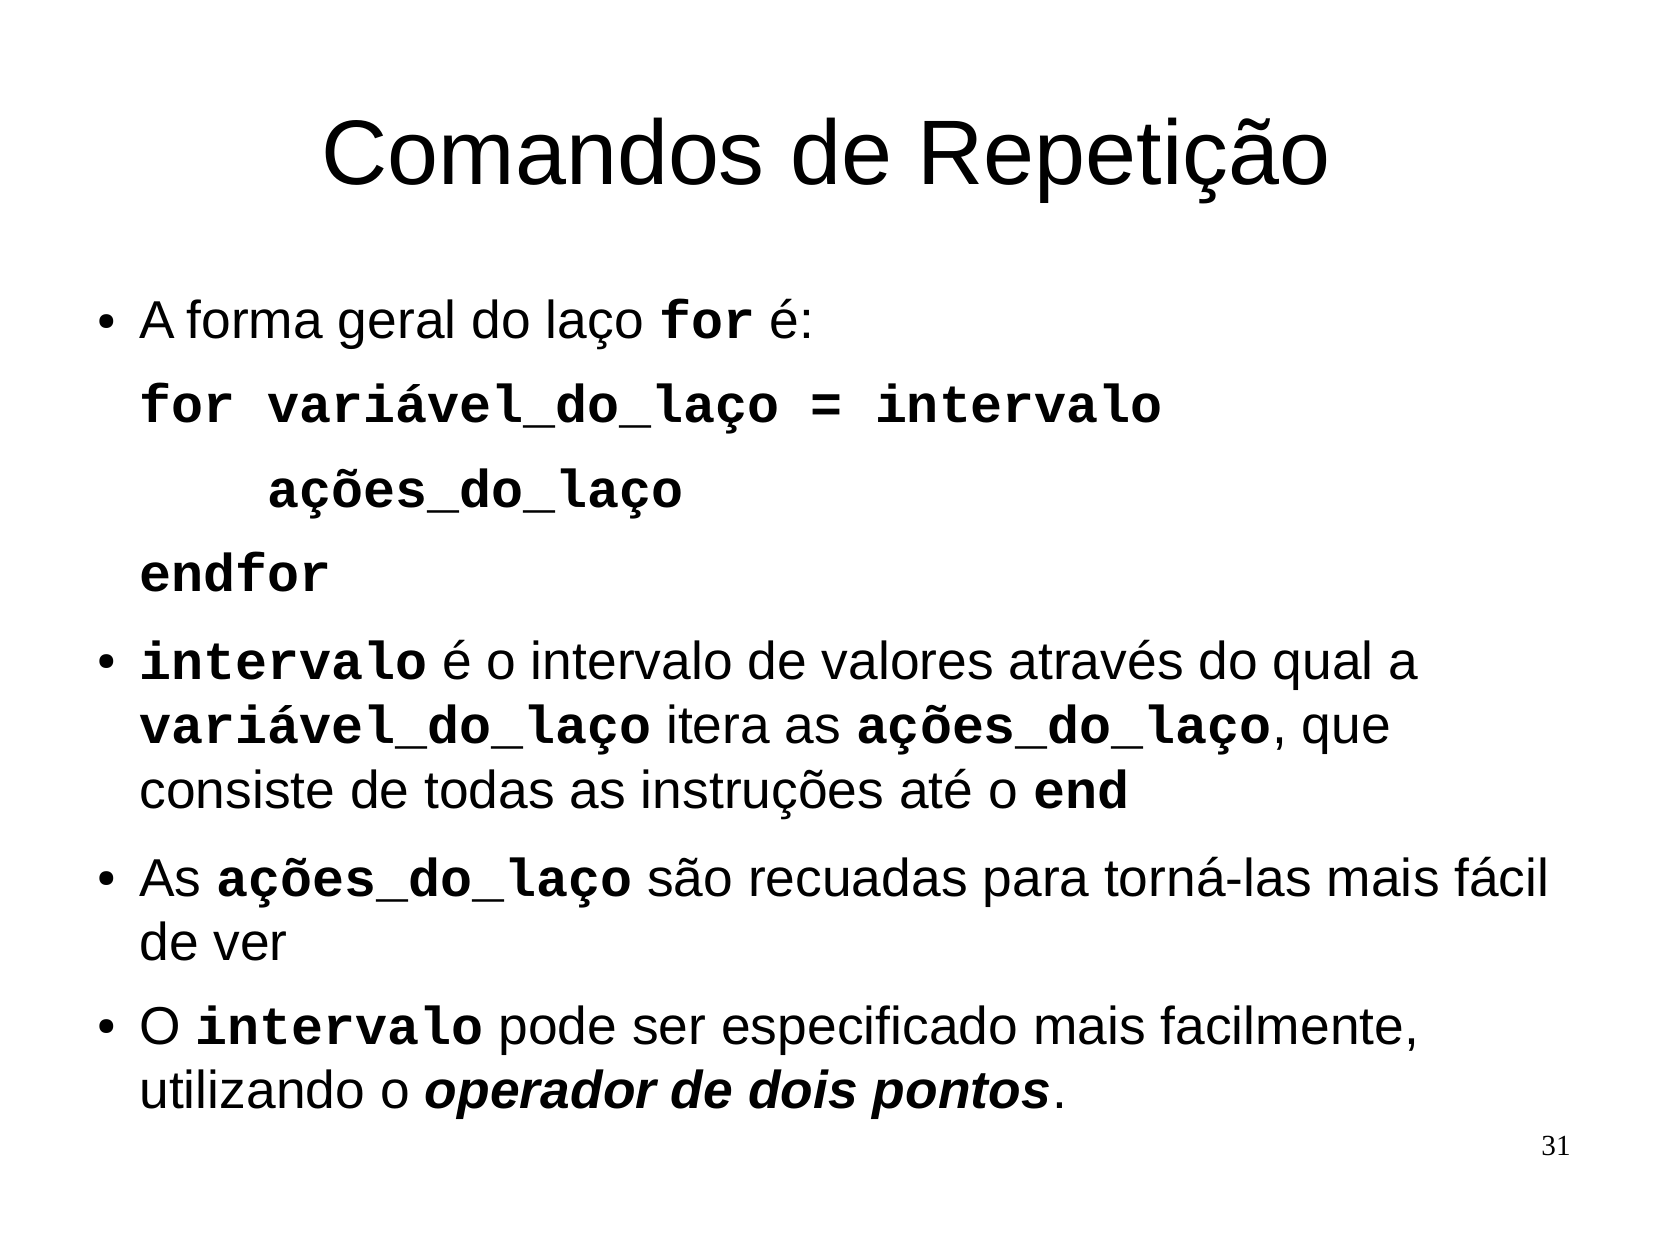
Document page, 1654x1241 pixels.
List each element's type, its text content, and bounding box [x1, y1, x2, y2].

list A forma geral do laço for é: for variável_do_laço = intervalo ações_do_laço endfor intervalo é o intervalo de valores através do qual a variável_do_laço itera as ações_do_laço, que consiste de todas as instruções até o end As ações_do_laço são recuadas para torná-las mais fácil de ver O intervalo pode ser especificado mais facilmente, utilizando o operador de dois pontos. [82, 290, 1571, 1123]
title Comandos de Repetição [82, 49, 1571, 257]
